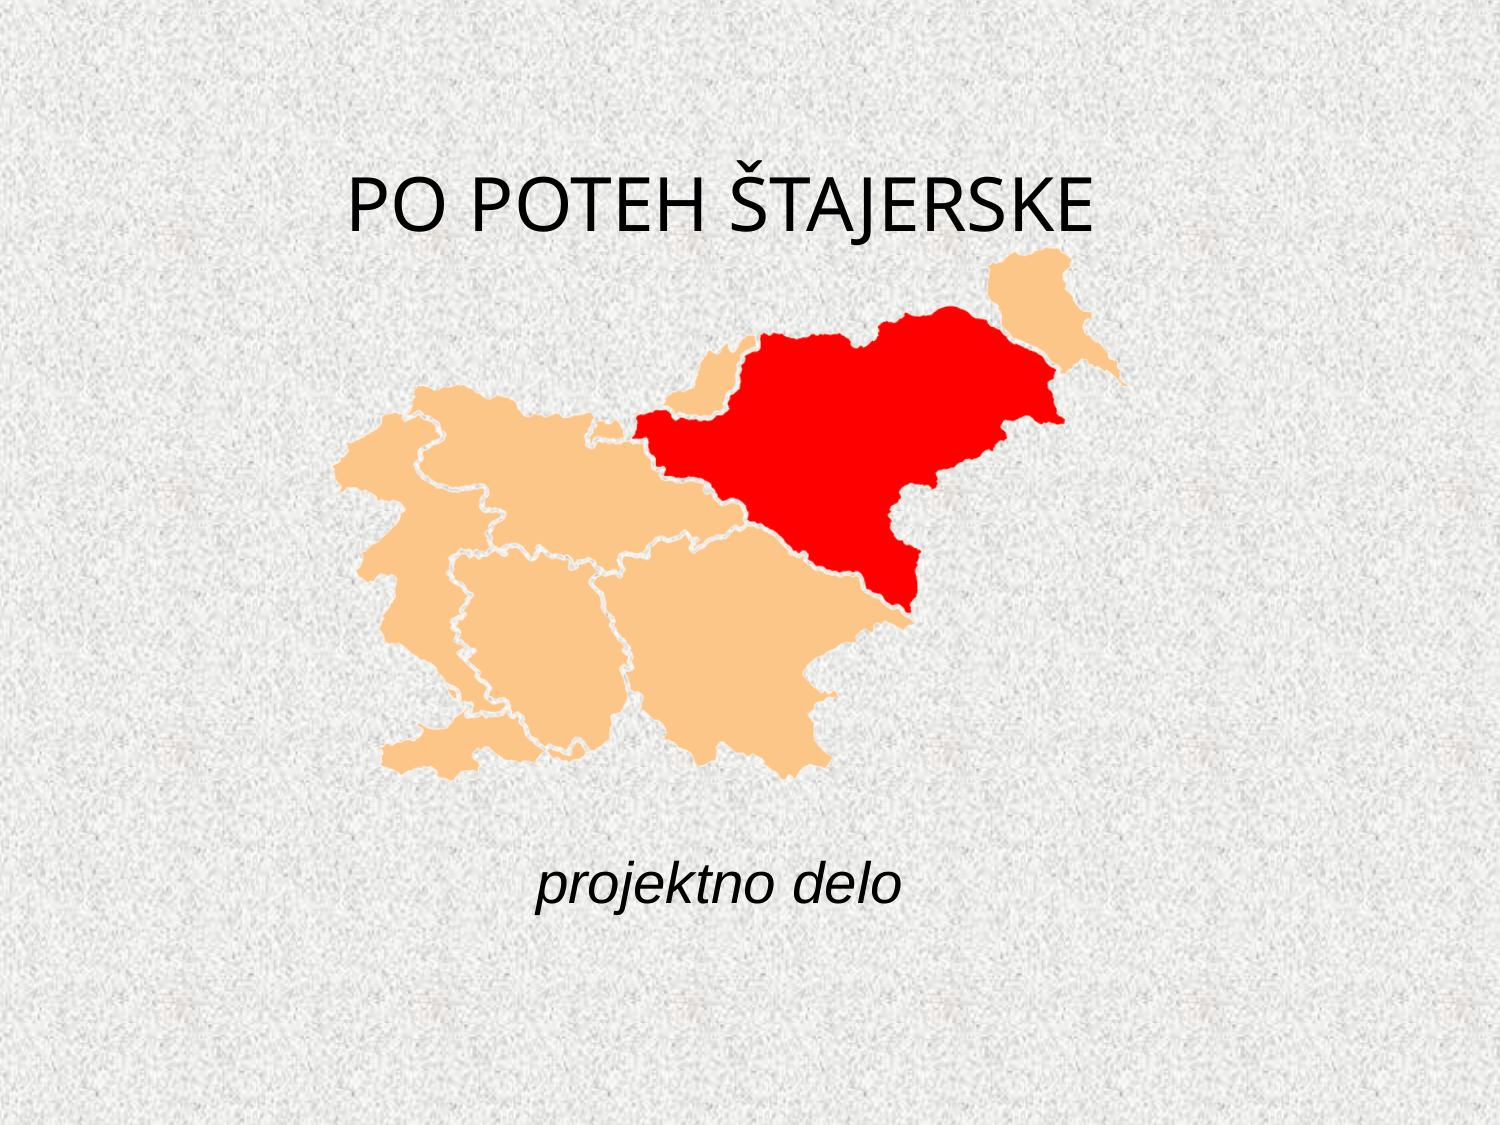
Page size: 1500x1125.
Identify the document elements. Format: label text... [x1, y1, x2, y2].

text_box PO POTEH ŠTAJERSKE [242, 148, 1200, 256]
picture [0, 0, 1500, 1125]
subtitle projektno delo [194, 837, 1245, 1035]
